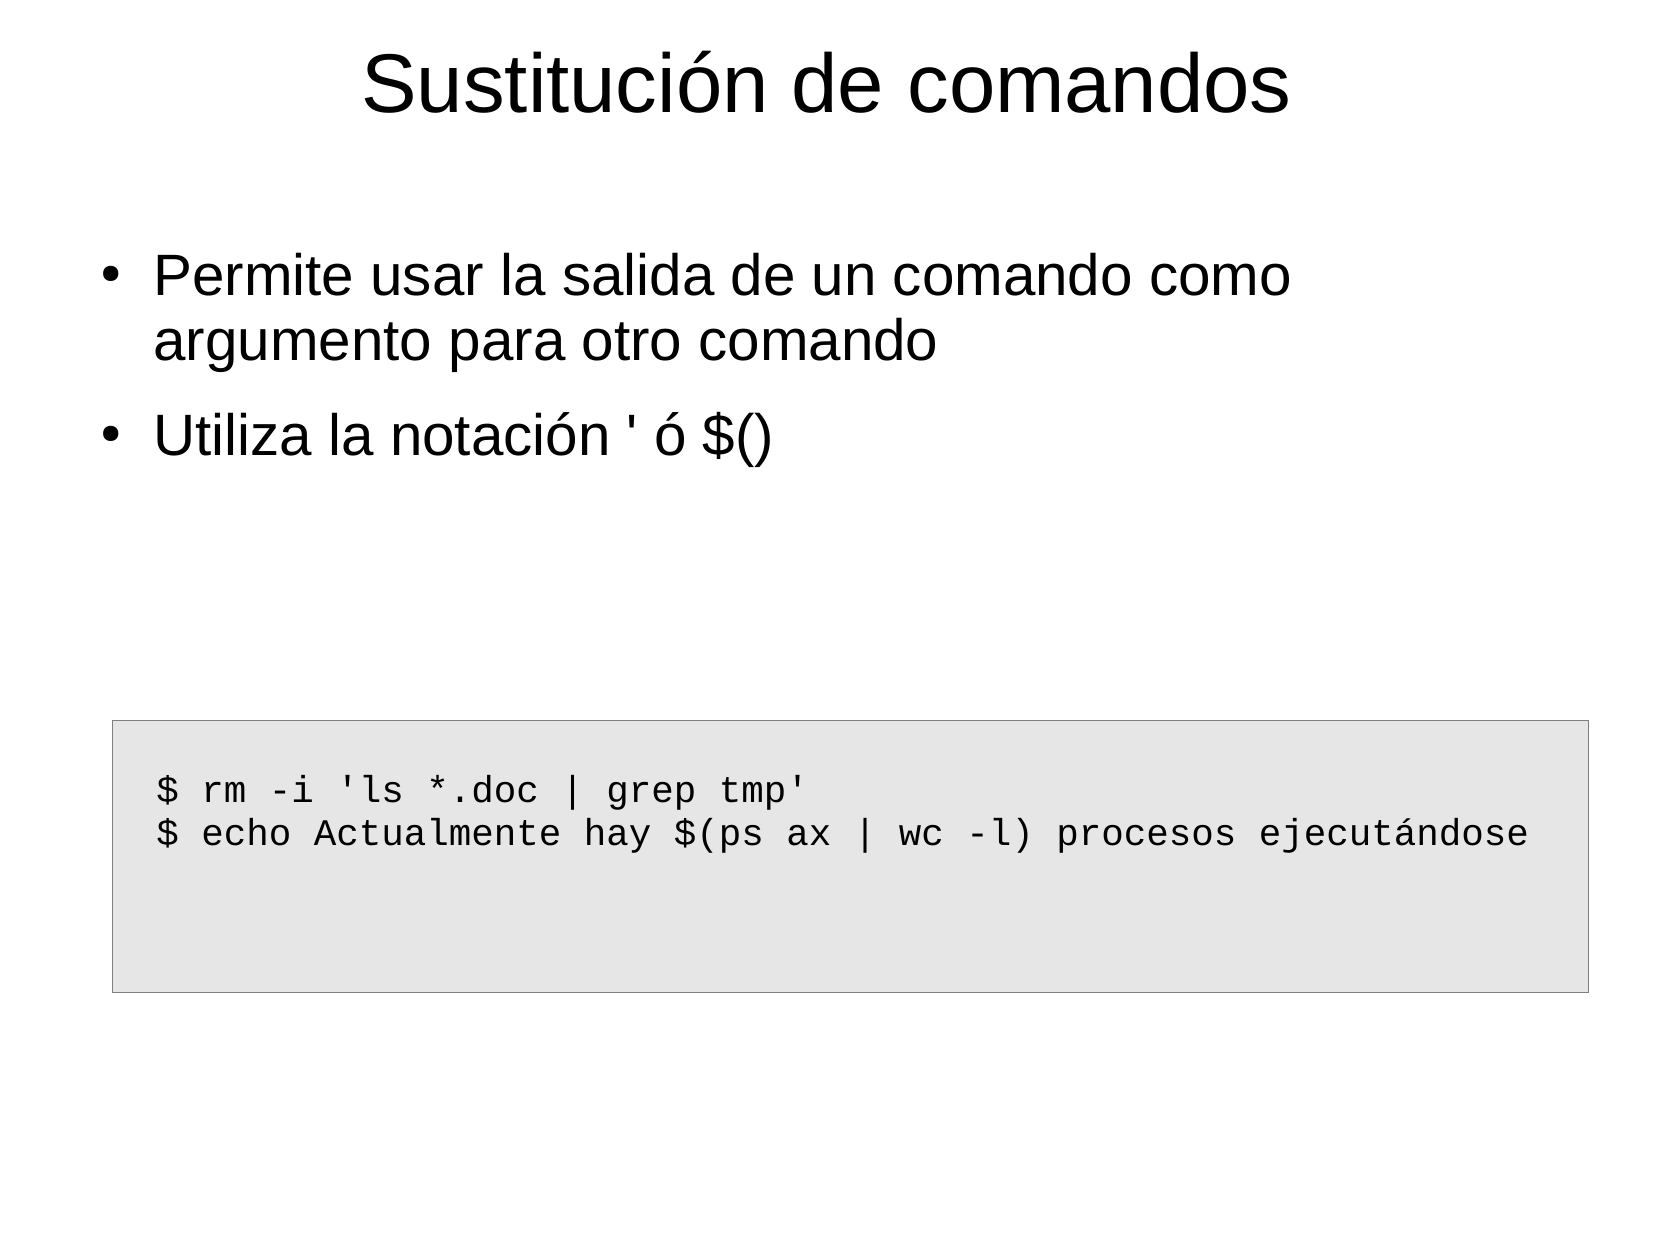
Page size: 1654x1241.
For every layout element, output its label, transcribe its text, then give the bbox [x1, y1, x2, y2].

text_box $ rm -i 'ls *.doc | grep tmp' $ echo Actualmente hay $(ps ax | wc -l) procesos ejecutándose [112, 720, 1589, 993]
title Sustitución de comandos [82, 19, 1571, 148]
list Permite usar la salida de un comando como argumento para otro comando Utiliza la notación ' ó $() [82, 242, 1571, 638]
